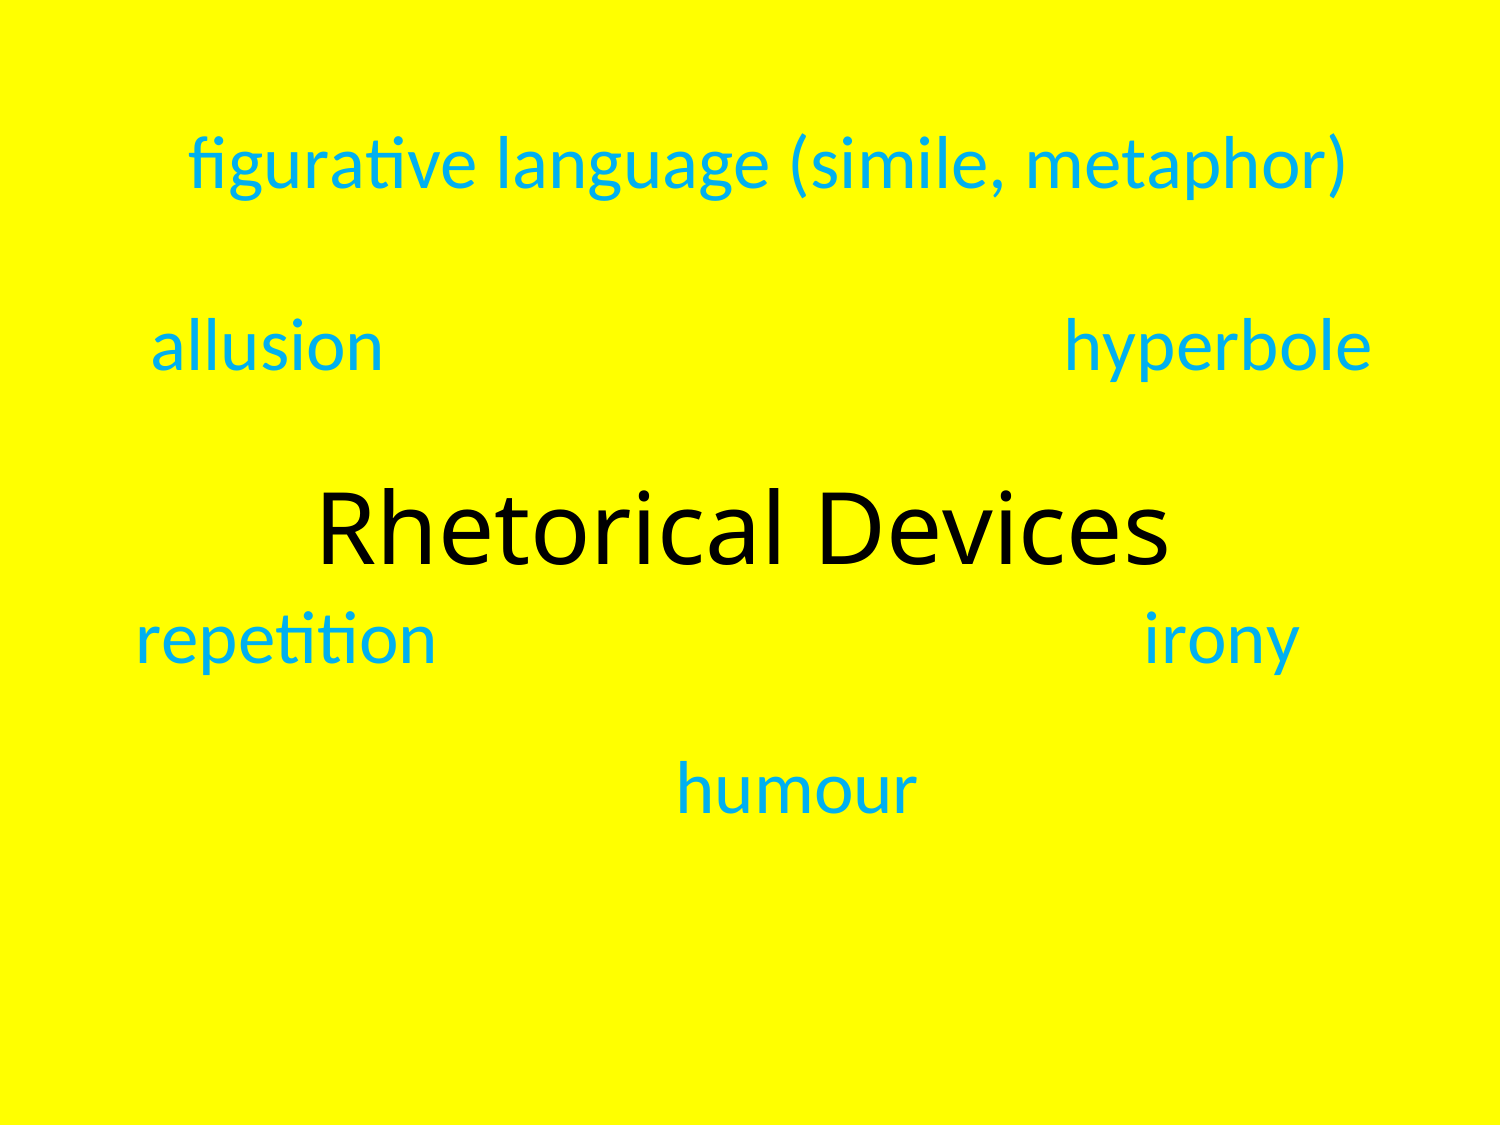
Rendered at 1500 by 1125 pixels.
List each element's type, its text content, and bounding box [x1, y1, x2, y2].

text_box repetition [120, 600, 471, 691]
text_box humour [660, 750, 935, 841]
text_box allusion [118, 306, 401, 398]
text_box hyperbole [1048, 306, 1389, 398]
text_box Rhetorical Devices [150, 450, 1363, 602]
text_box irony [1129, 600, 1316, 691]
text_box figurative language (simile, metaphor) [157, 125, 1366, 216]
